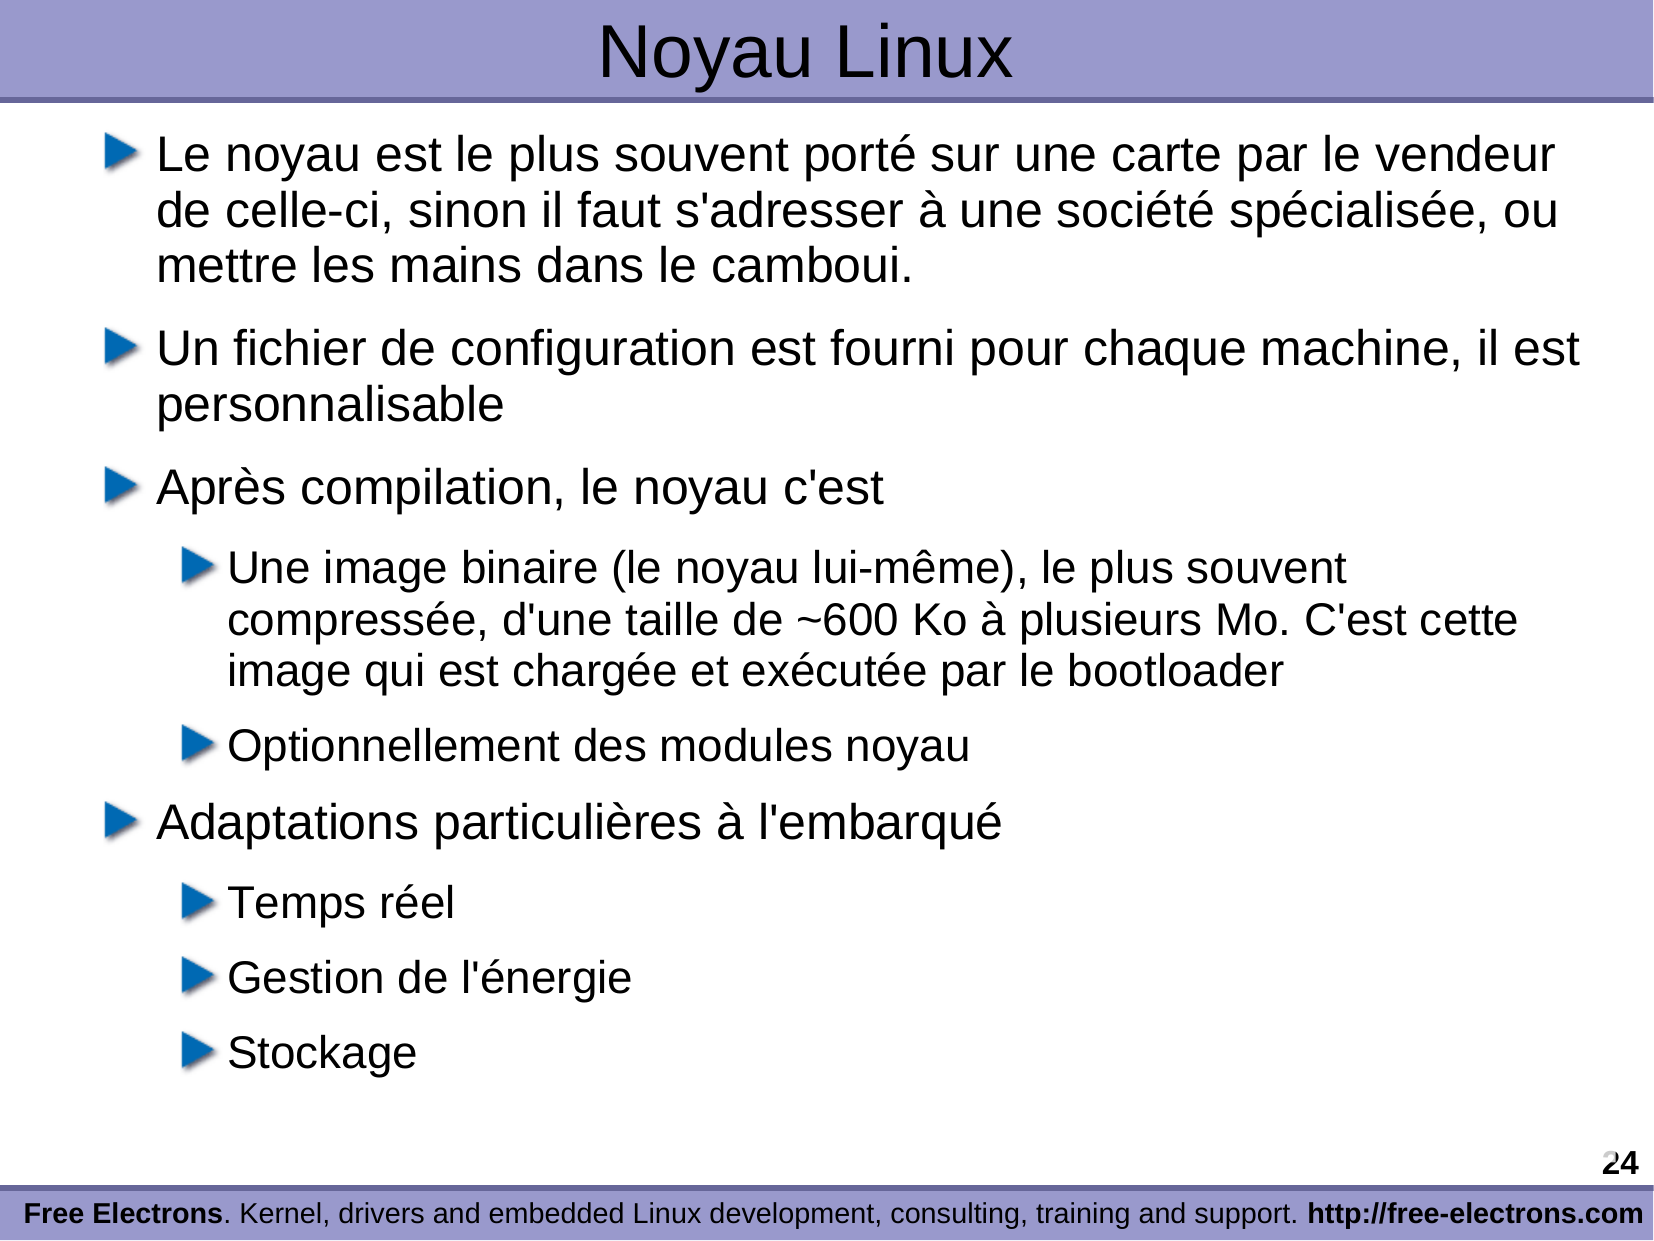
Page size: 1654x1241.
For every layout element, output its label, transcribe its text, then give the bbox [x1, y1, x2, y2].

title Noyau Linux [60, 4, 1551, 98]
list Le noyau est le plus souvent porté sur une carte par le vendeur de celle-ci, sinon il faut s'adresser à une société spécialisée, ou mettre les mains dans le camboui. Un fichier de configuration est fourni pour chaque machine, il est personnalisable Après compilation, le noyau c'est Une image binaire (le noyau lui-même), le plus souvent compressée, d'une taille de ~600 Ko à plusieurs Mo. C'est cette image qui est chargée et exécutée par le bootloader Optionnellement des modules noyau Adaptations particulières à l'embarqué Temps réel Gestion de l'énergie Stockage [85, 126, 1616, 1163]
